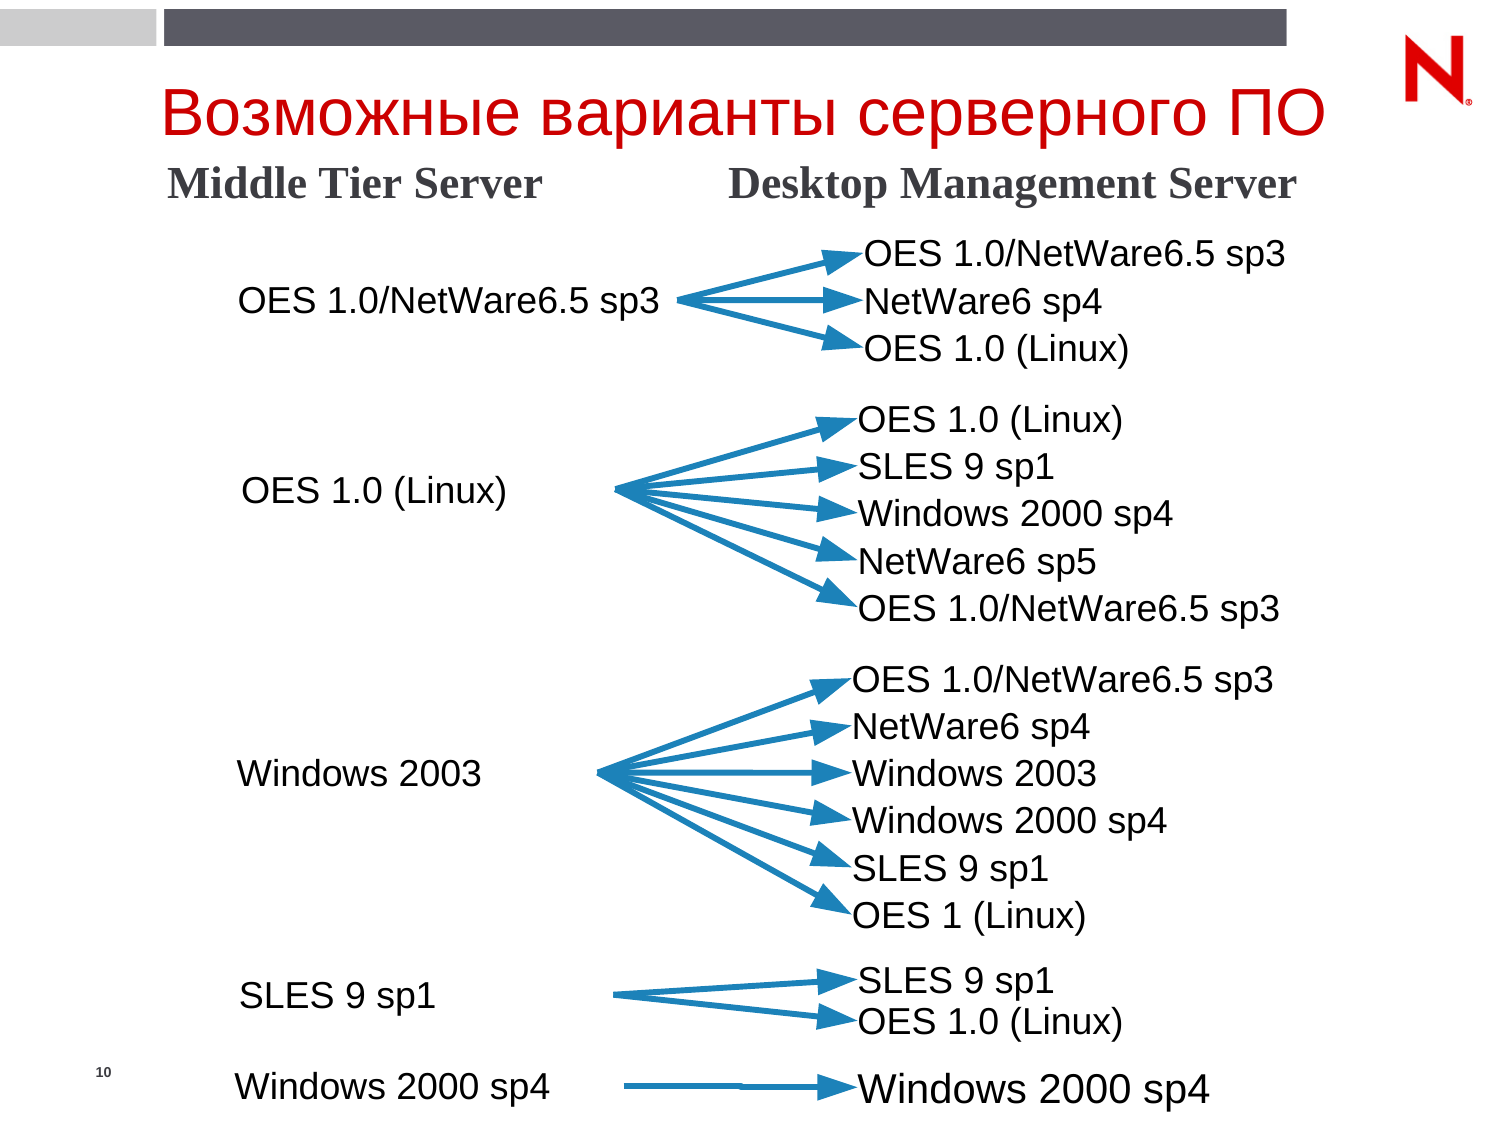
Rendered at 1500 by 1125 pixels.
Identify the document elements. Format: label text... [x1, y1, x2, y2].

text_box OES 1.0 (Linux) [857, 394, 1156, 442]
text_box SLES 9 sp1 [851, 843, 1073, 891]
text_box Windows 2000 sp4 [857, 489, 1212, 537]
text_box Windows 2003 [236, 749, 598, 797]
text_box [832, 1088, 857, 1097]
text_box NetWare6 sp4 [851, 702, 1093, 749]
text_box OES 1 (Linux) [851, 891, 1115, 939]
text_box Desktop Management Server [728, 153, 1415, 211]
text_box Windows 2000 sp4 [234, 1062, 624, 1109]
text_box [164, 993, 1076, 1097]
text_box OES 1.0/NetWare6.5 sp3 [863, 229, 1289, 277]
text_box OES 1.0 (Linux) [863, 324, 1162, 371]
text_box Windows 2000 sp4 [851, 796, 1206, 844]
text_box Windows 2000 sp4 [857, 1062, 1234, 1109]
text_box OES 1.0 (Linux) [857, 997, 1156, 1045]
text_box [624, 1089, 817, 1097]
text_box OES 1.0/NetWare6.5 sp3 [857, 584, 1283, 631]
text_box SLES 9 sp1 [857, 955, 1079, 997]
text_box Windows 2003 [851, 749, 1127, 796]
picture [1403, 32, 1473, 107]
text_box SLES 9 sp1 [857, 442, 1254, 490]
text_box NetWare6 sp4 [863, 276, 1105, 324]
text_box [656, 993, 857, 1019]
text_box Возможные варианты серверного ПО [145, 67, 1391, 160]
text_box OES 1.0 (Linux) [241, 465, 616, 513]
text_box Middle Tier Server [167, 153, 602, 211]
text_box NetWare6 sp5 [857, 536, 1099, 584]
text_box OES 1.0/NetWare6.5 sp3 [237, 276, 678, 324]
text_box SLES 9 sp1 [238, 971, 614, 1019]
text_box OES 1.0/NetWare6.5 sp3 [851, 654, 1277, 702]
